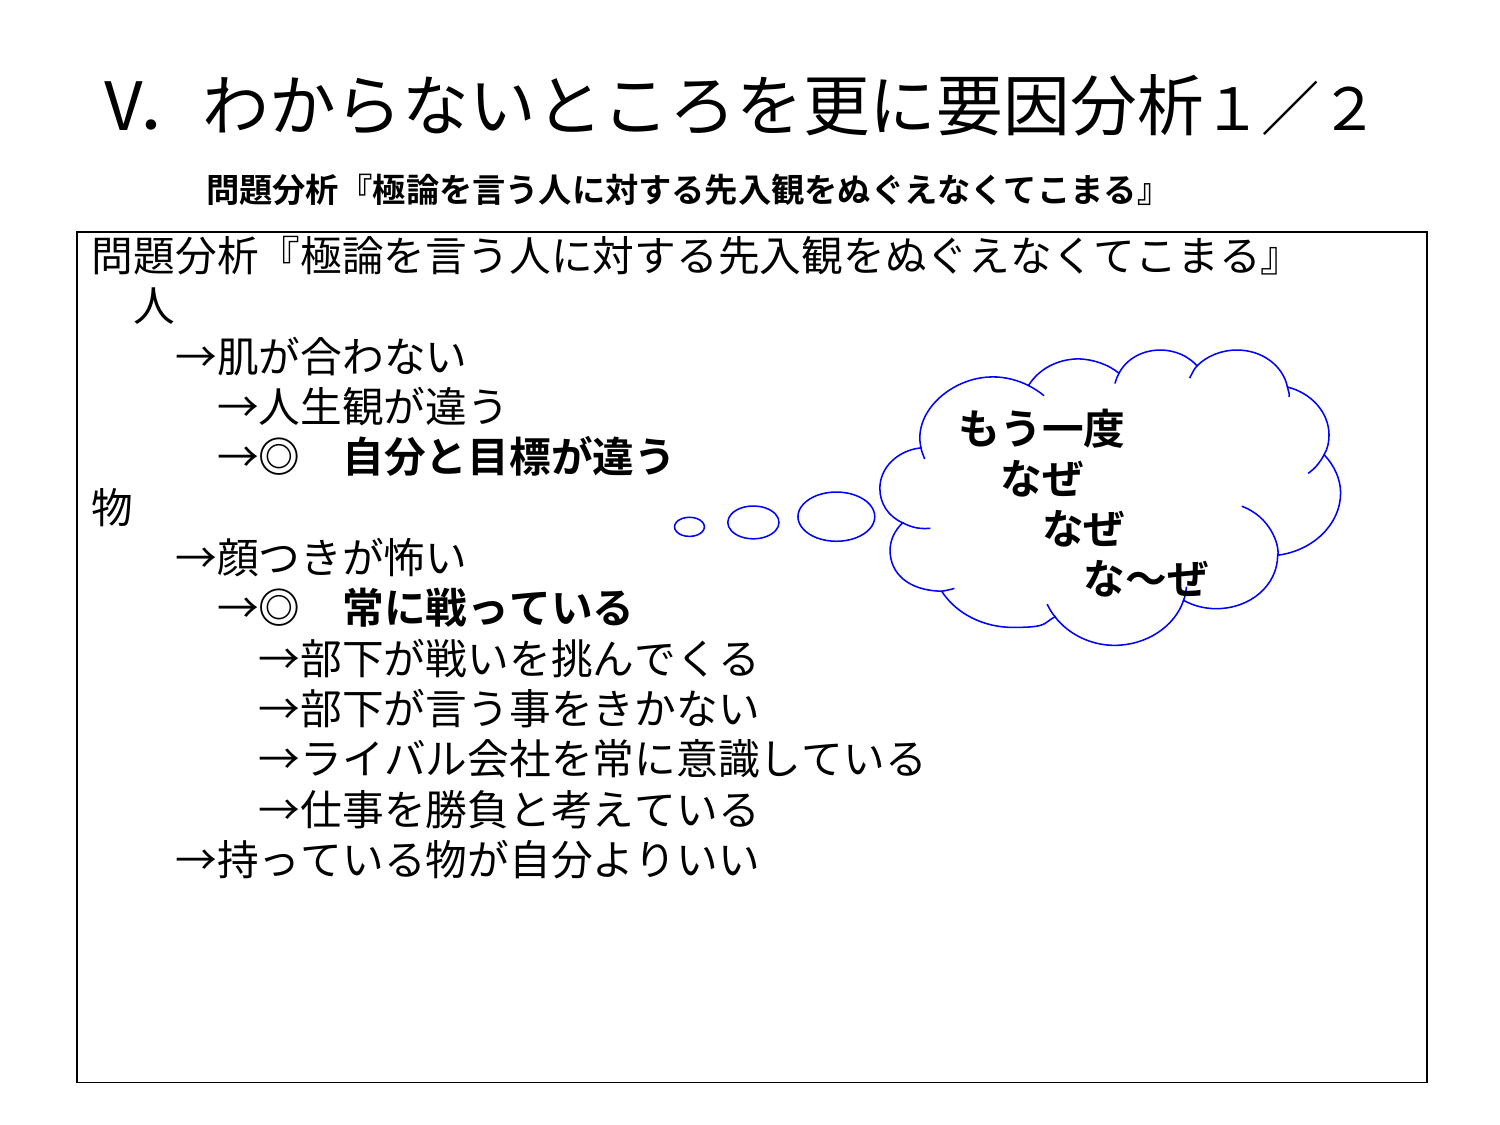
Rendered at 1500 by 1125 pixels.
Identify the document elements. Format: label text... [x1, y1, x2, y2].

text_box もう一度 なぜ なぜ な～ぜ [674, 517, 705, 537]
list 問題分析『極論を言う人に対する先入観をぬぐえなくてこまる』 人 →肌が合わない →人生観が違う →◎ 自分と目標が違う 物 →顔つきが怖い →◎ 常に戦っている →部下が戦いを挑んでくる →部下が言う事をきかない →ライバル会社を常に意識している →仕事を勝負と考えている →持っている物が自分よりいい [76, 231, 1427, 1083]
text_box もう一度 なぜ なぜ な～ぜ [727, 506, 779, 539]
text_box もう一度 なぜ なぜ な～ぜ [879, 350, 1341, 646]
text_box もう一度 なぜ なぜ な～ぜ [797, 492, 875, 542]
title Ⅴ．わからないところを更に要因分析１／２ 問題分析『極論を言う人に対する先入観をぬぐえなくてこまる』 [75, 45, 1426, 233]
